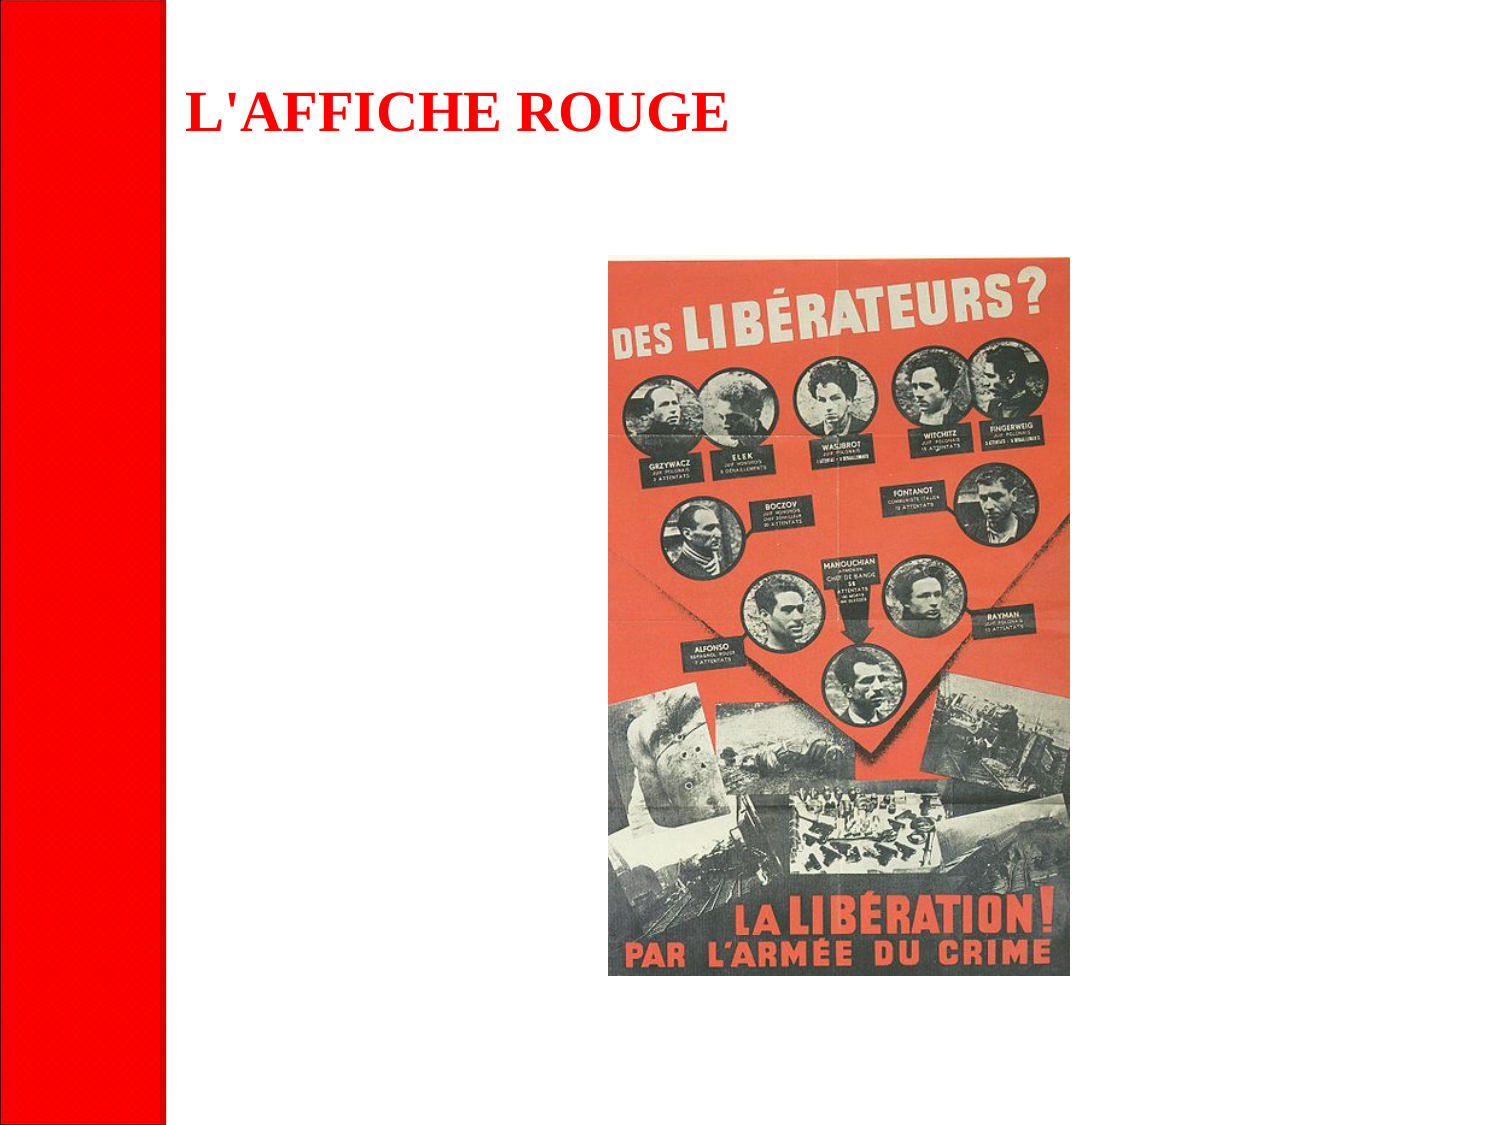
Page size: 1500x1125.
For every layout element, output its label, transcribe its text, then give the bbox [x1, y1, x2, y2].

text_box L'AFFICHE ROUGE [171, 7, 1500, 281]
picture [608, 255, 1070, 976]
